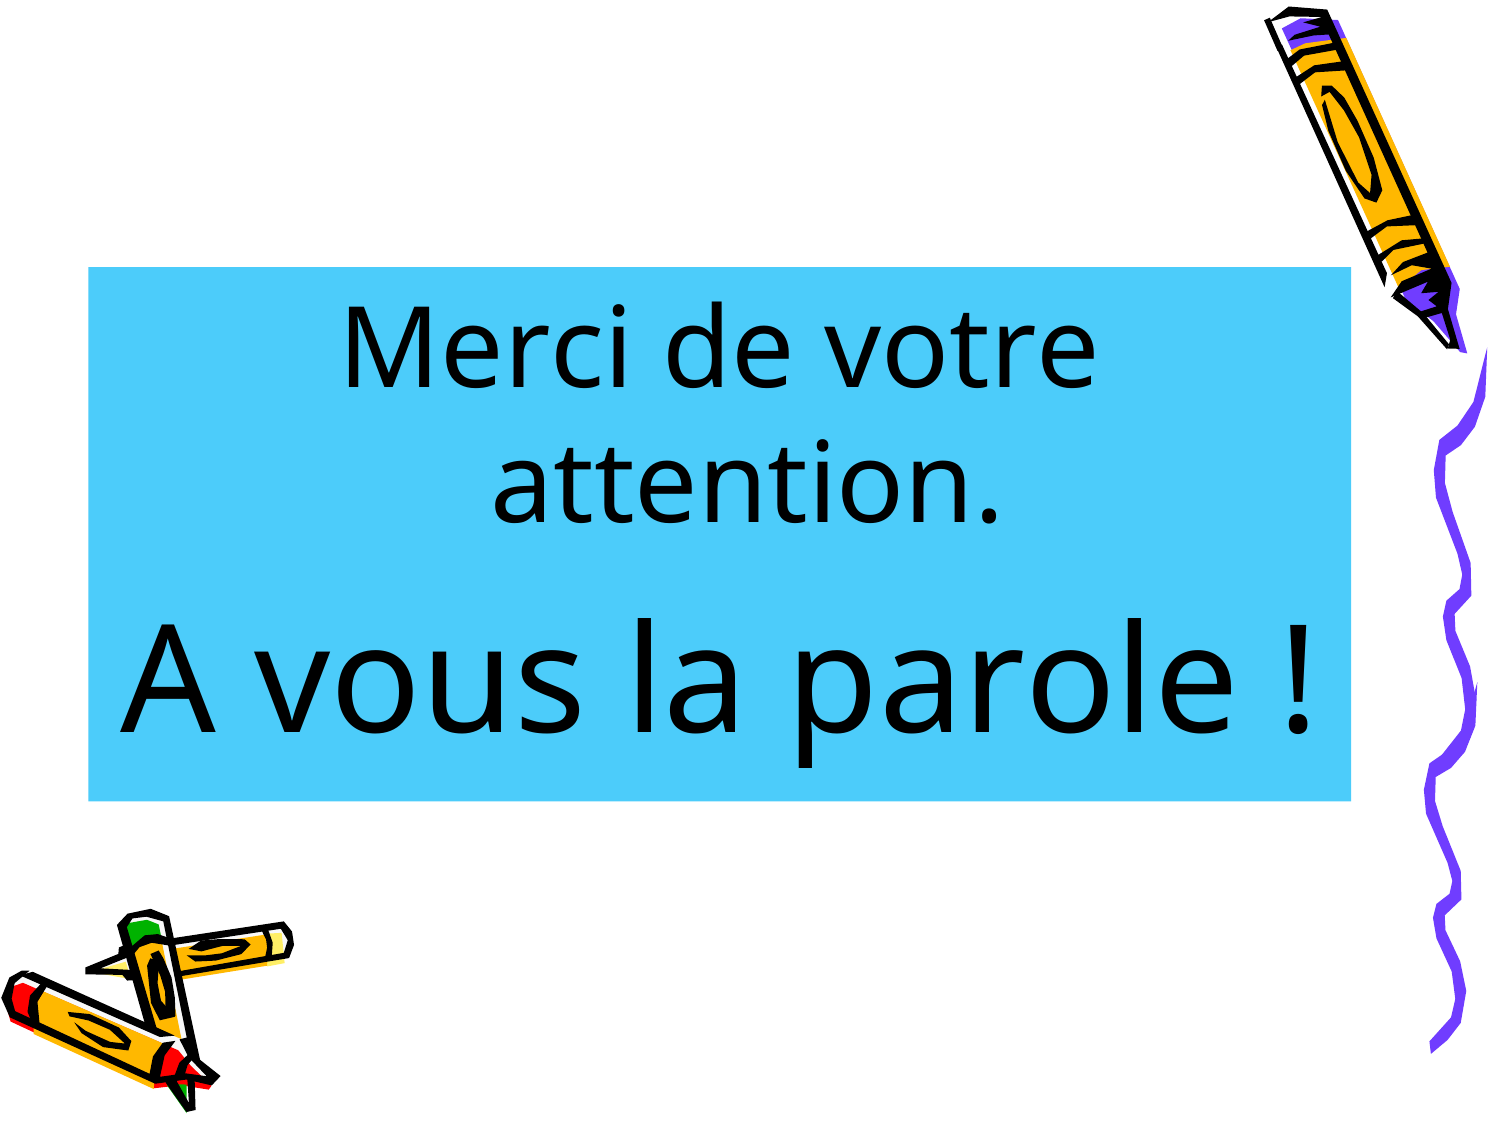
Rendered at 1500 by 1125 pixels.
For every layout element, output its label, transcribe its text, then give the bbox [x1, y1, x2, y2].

list Merci de votre attention. A vous la parole ! [88, 267, 1352, 802]
